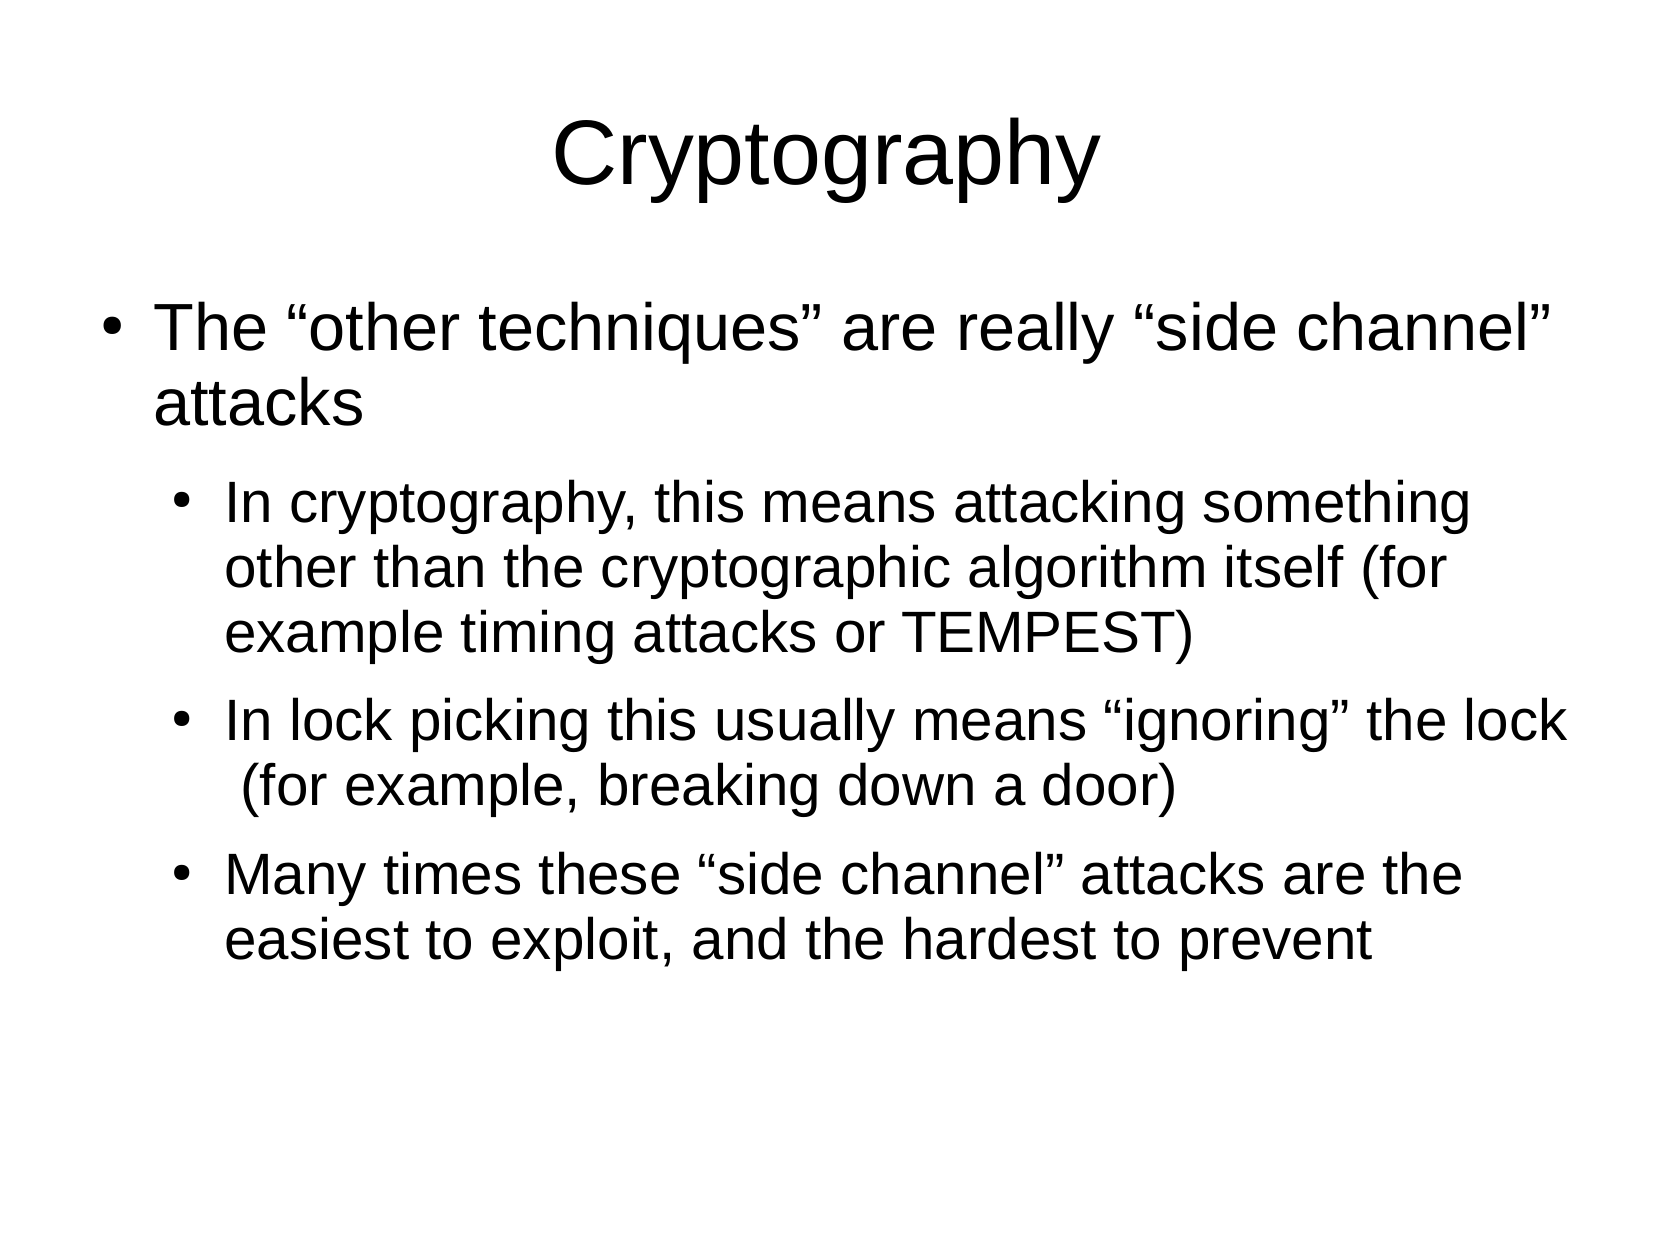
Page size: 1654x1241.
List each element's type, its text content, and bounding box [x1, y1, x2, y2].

title Cryptography [82, 56, 1571, 250]
list The “other techniques” are really “side channel” attacks In cryptography, this means attacking something other than the cryptographic algorithm itself (for example timing attacks or TEMPEST) In lock picking this usually means “ignoring” the lock (for example, breaking down a door) Many times these “side channel” attacks are the easiest to exploit, and the hardest to prevent [82, 290, 1571, 1109]
